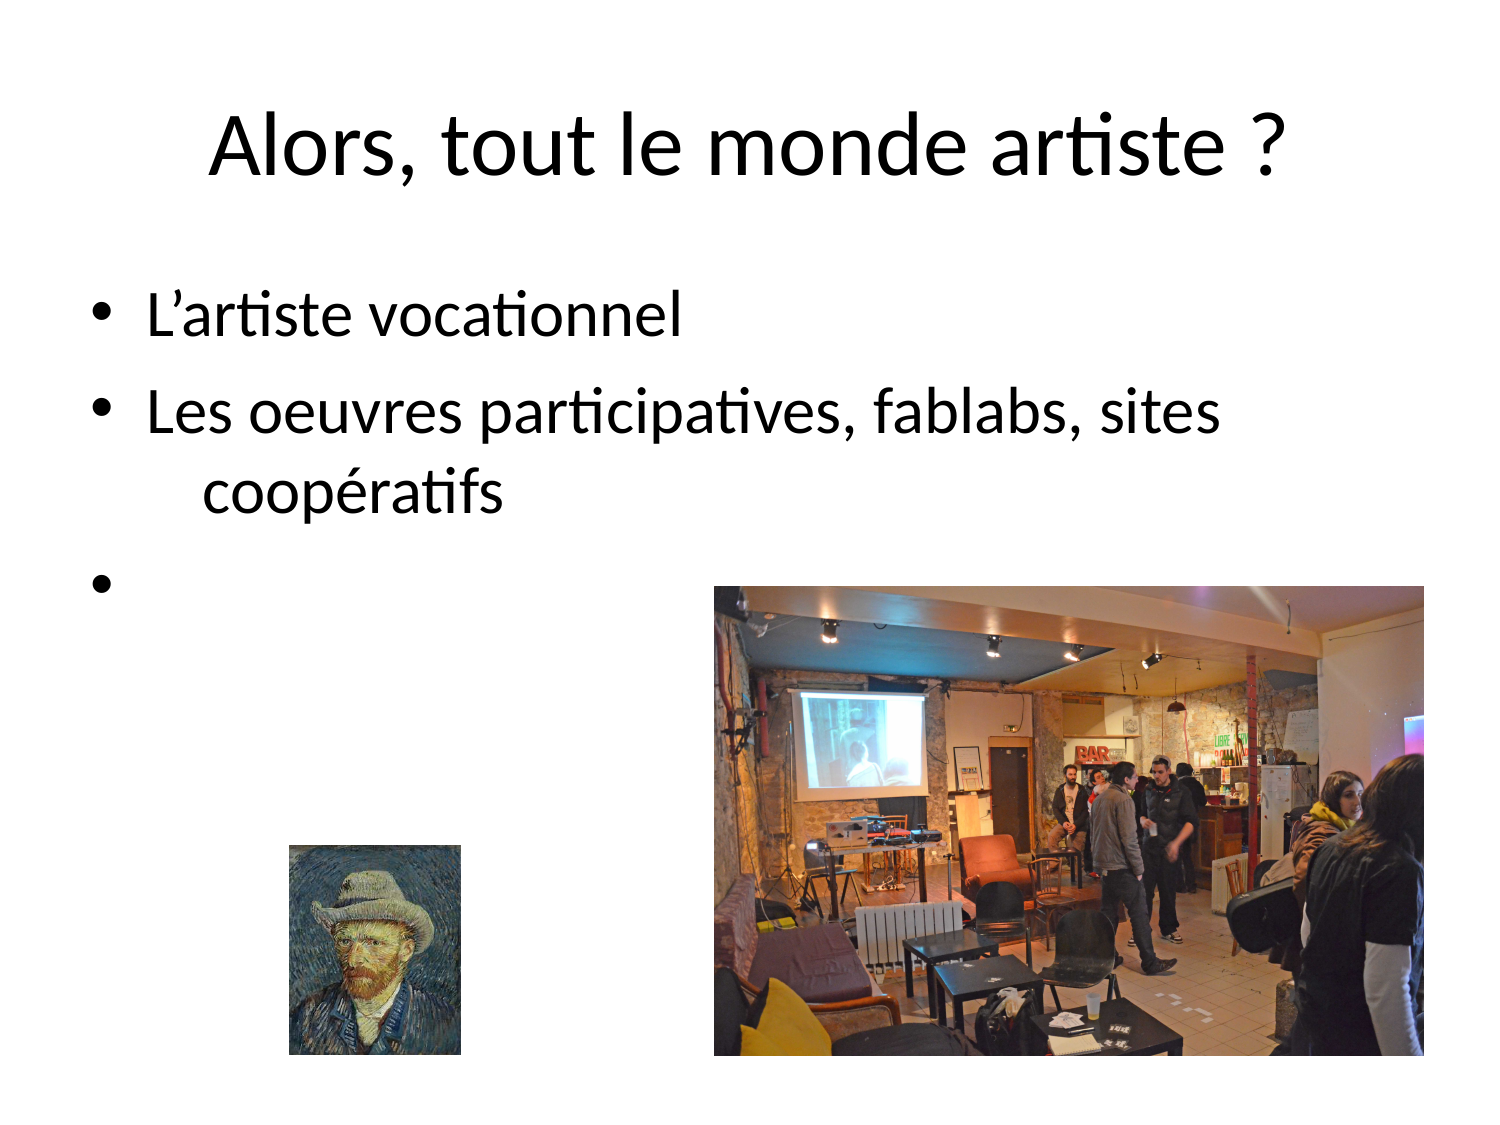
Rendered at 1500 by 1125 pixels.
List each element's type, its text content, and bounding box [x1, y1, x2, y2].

picture [289, 846, 461, 1055]
title Alors, tout le monde artiste ? [75, 45, 1426, 233]
list L’artiste vocationnel Les oeuvres participatives, fablabs, sites coopératifs [75, 262, 1426, 1005]
picture [714, 586, 1424, 1056]
